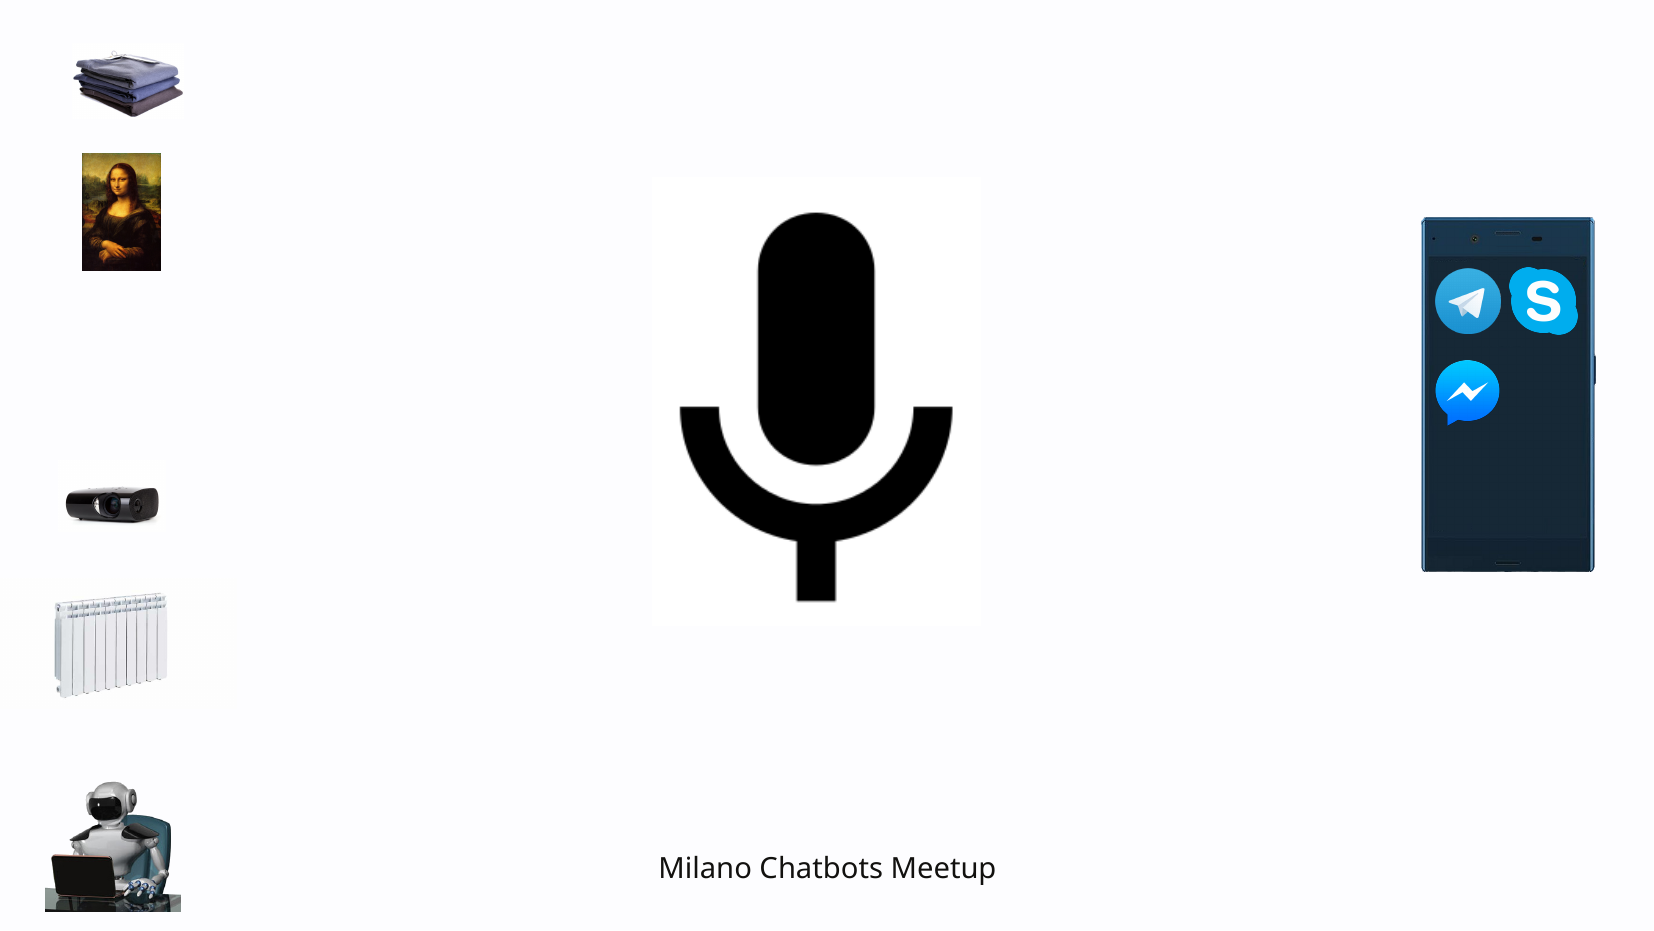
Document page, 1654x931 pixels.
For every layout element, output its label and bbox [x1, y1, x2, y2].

picture [1411, 212, 1604, 584]
picture [45, 777, 181, 912]
picture [82, 153, 161, 272]
picture [58, 460, 166, 532]
picture [0, 578, 237, 709]
picture [652, 177, 981, 626]
picture [72, 43, 184, 119]
